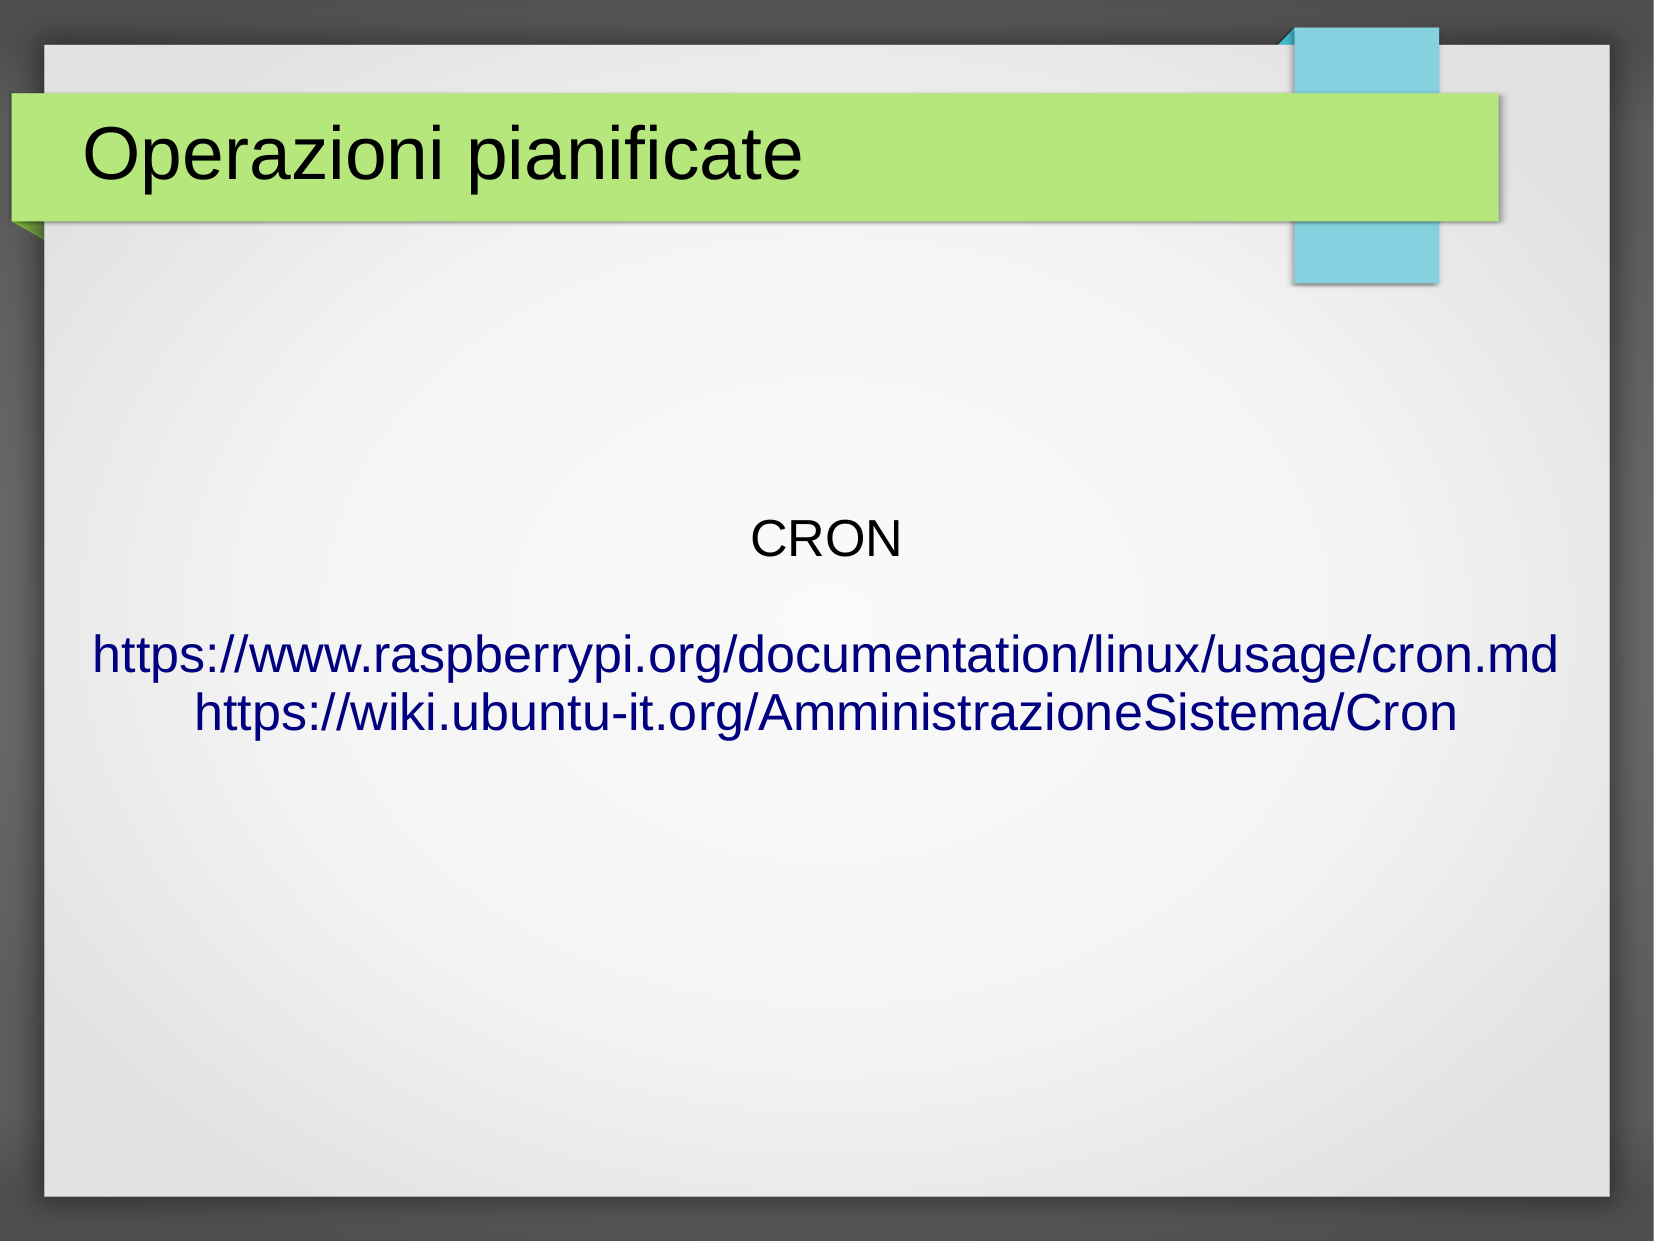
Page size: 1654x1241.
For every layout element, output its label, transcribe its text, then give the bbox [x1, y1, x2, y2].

picture [0, 0, 1654, 1241]
title Operazioni pianificate [82, 69, 1264, 238]
subtitle CRON https://www.raspberrypi.org/documentation/linux/usage/cron.mdhttps://wiki.ubuntu-it.org/AmministrazioneSistema/Cron [82, 295, 1571, 1015]
